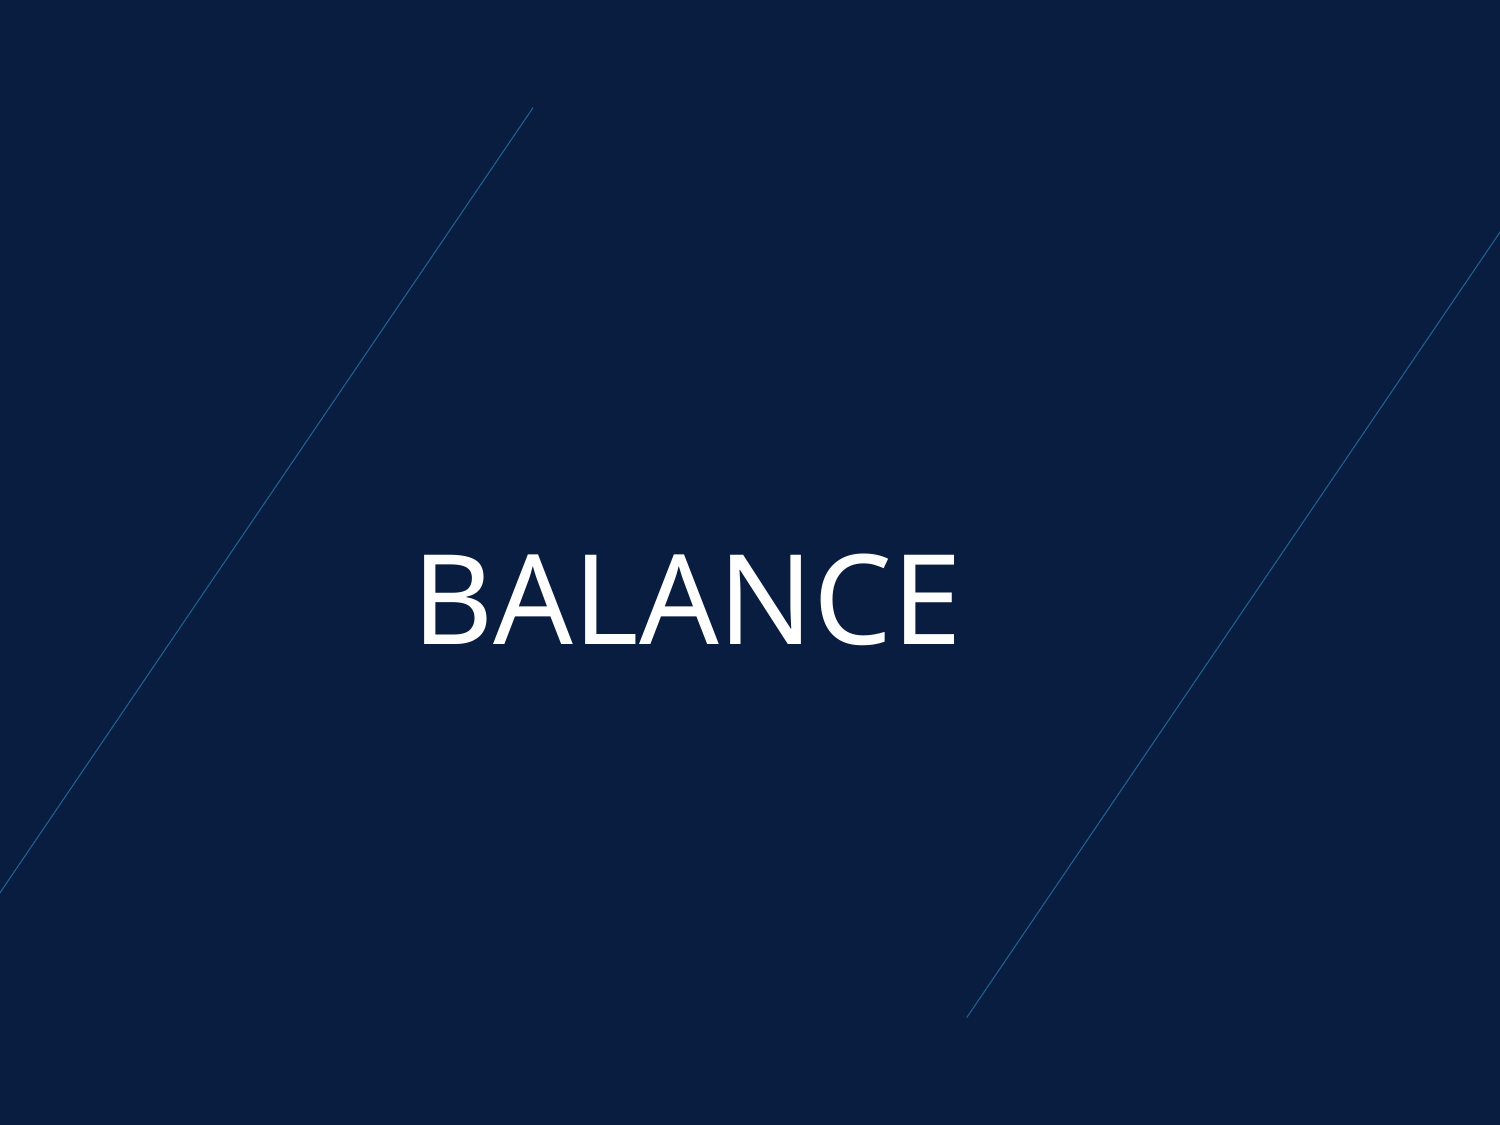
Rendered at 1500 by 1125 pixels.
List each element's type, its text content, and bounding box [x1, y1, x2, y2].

list BALANCE [70, 392, 1306, 681]
